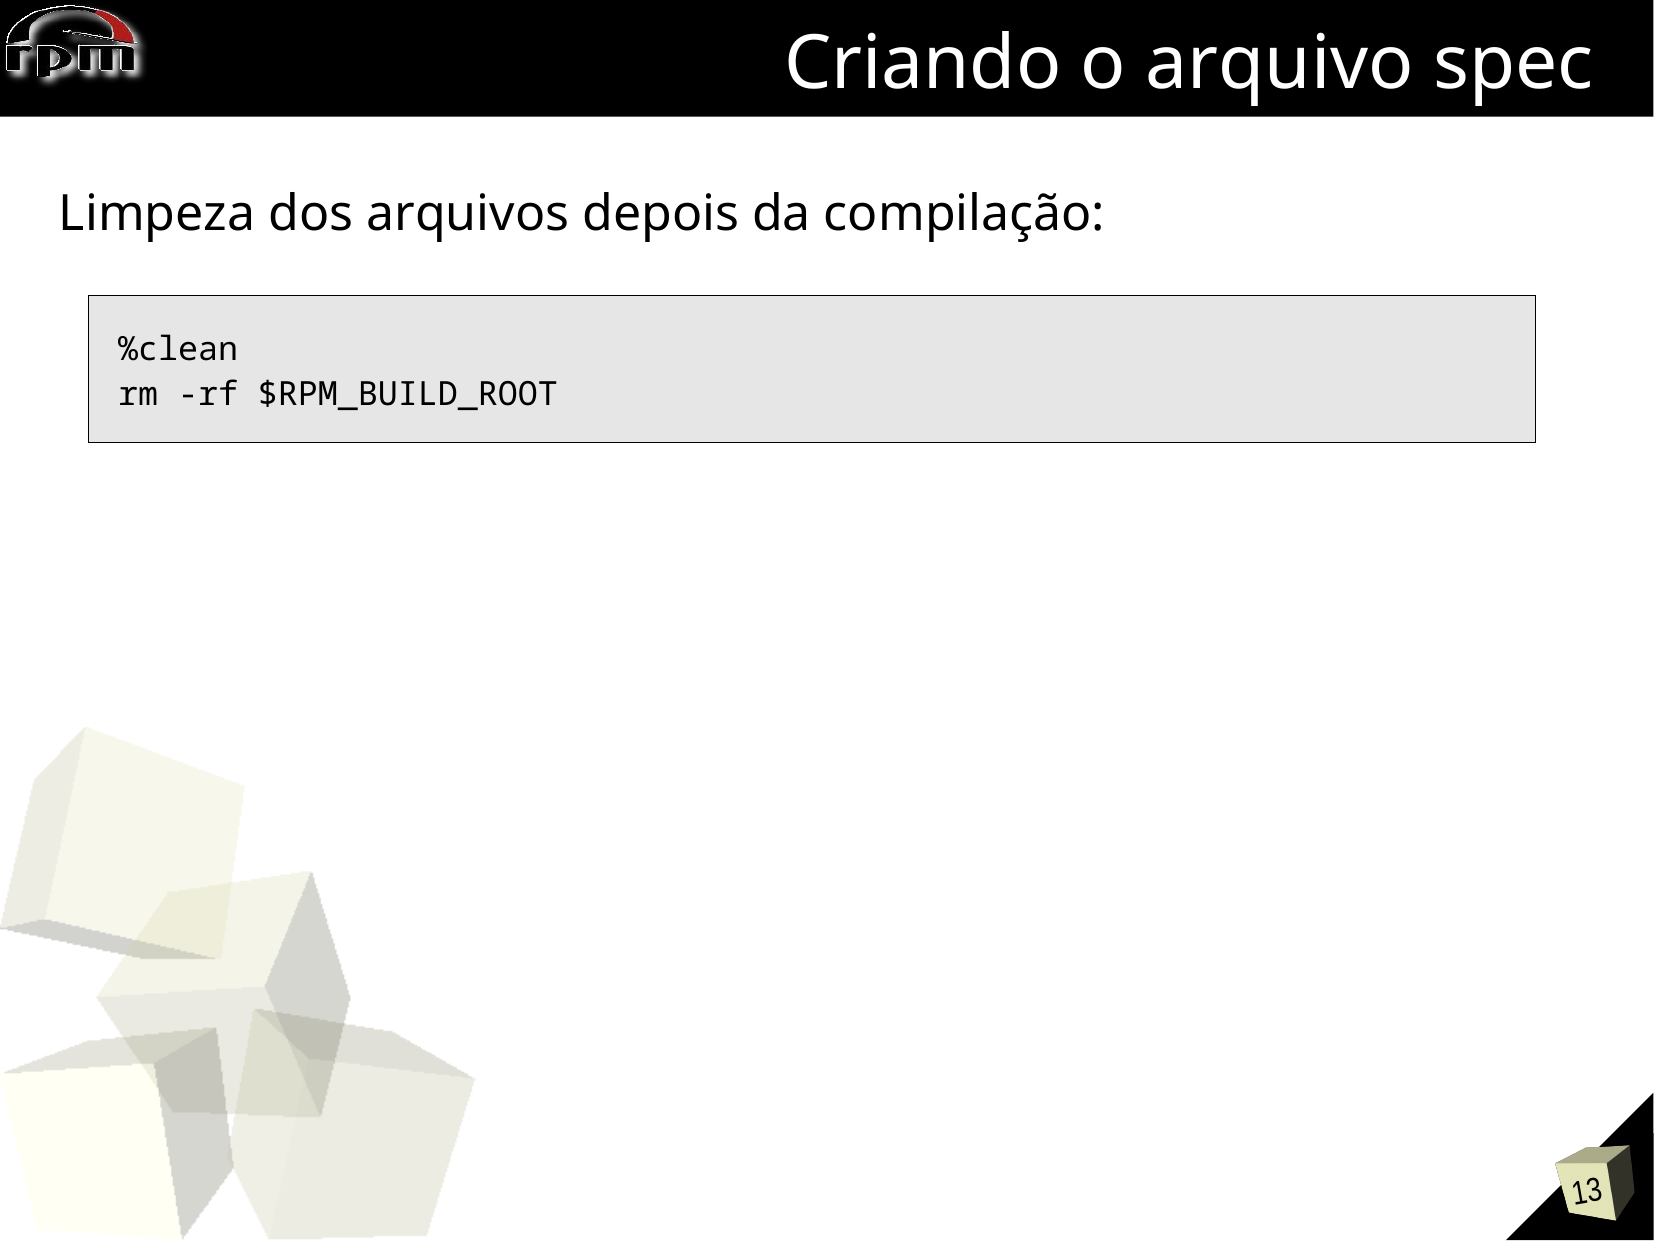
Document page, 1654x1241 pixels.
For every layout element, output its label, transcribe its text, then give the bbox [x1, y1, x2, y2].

title Criando o arquivo spec [118, 0, 1595, 119]
picture [0, 726, 477, 1241]
picture [0, 0, 118, 89]
text_box [88, 295, 1536, 443]
text_box Limpeza dos arquivos depois da compilação: [59, 177, 1057, 238]
text_box %clean rm -rf $RPM_BUILD_ROOT [118, 324, 1506, 798]
